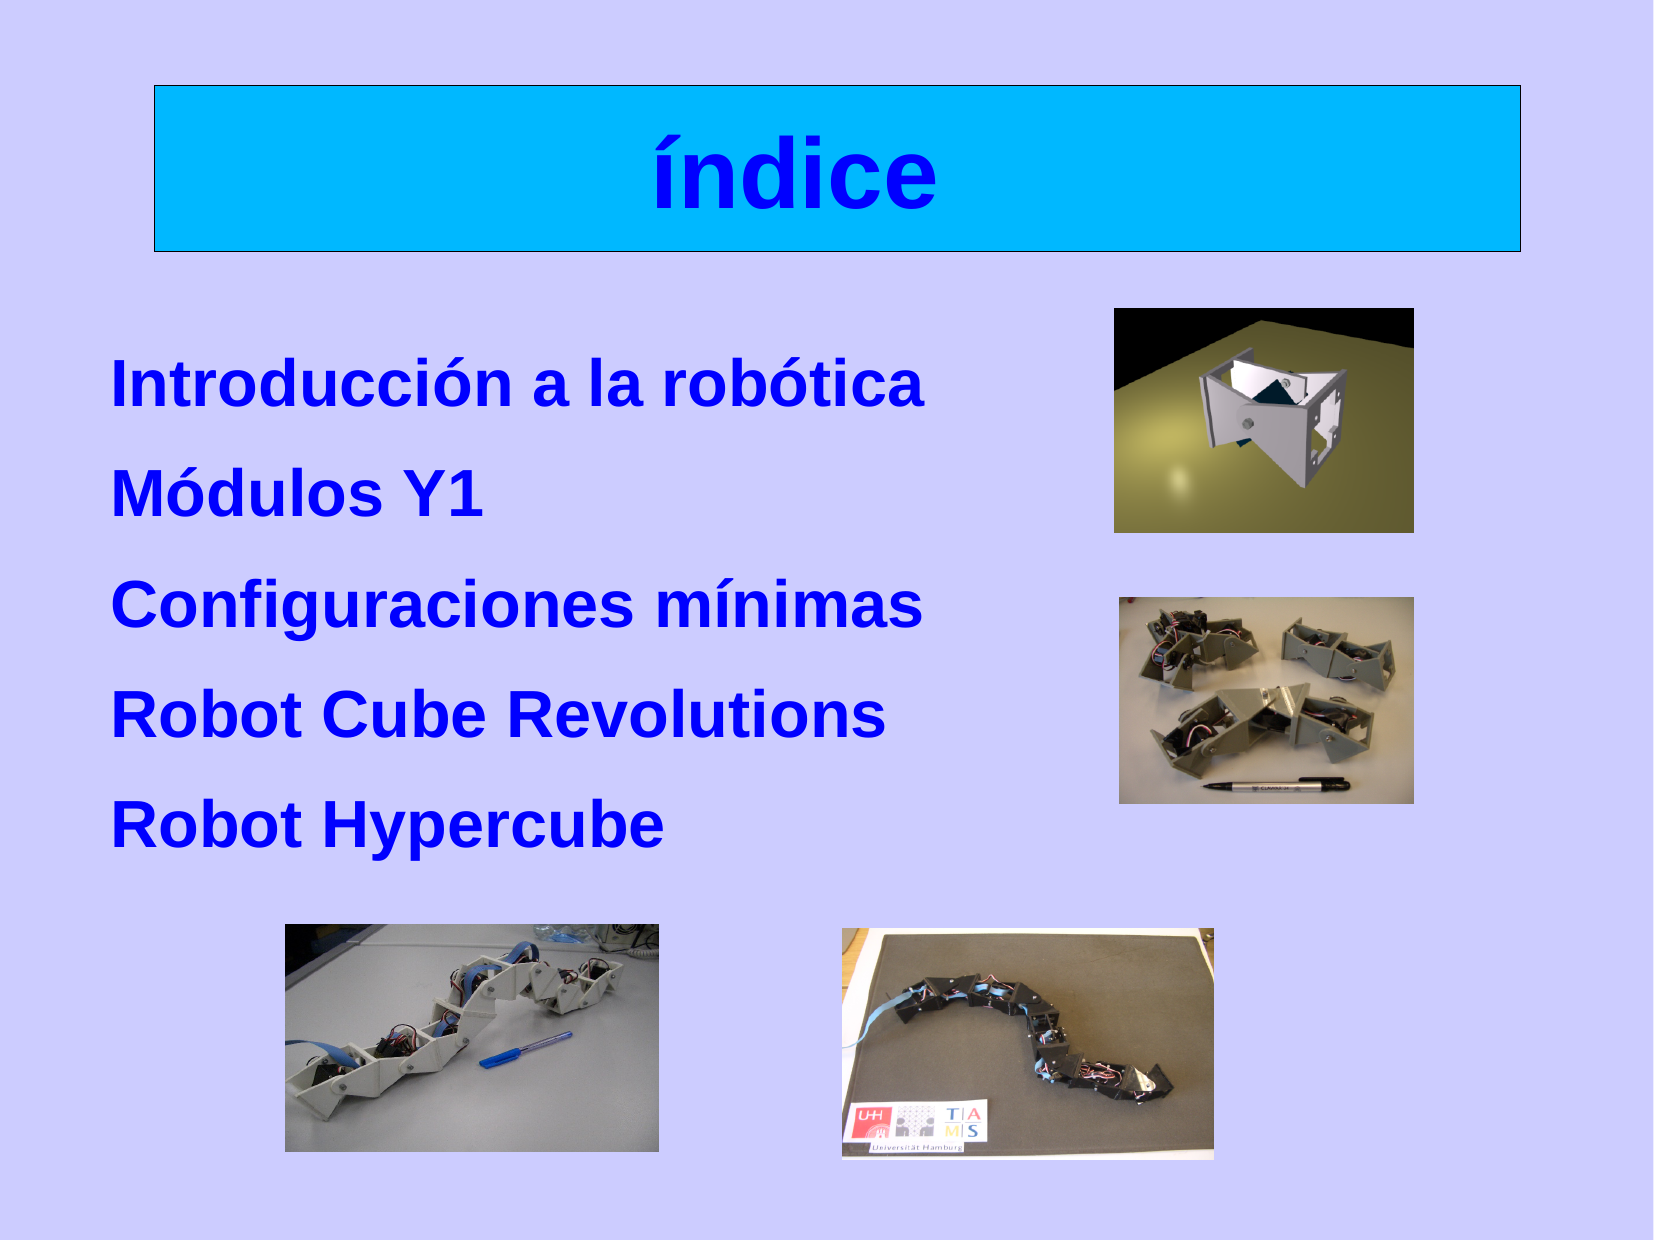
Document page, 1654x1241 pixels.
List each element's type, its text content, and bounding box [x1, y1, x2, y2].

text_box [154, 85, 1521, 252]
picture [1114, 308, 1414, 533]
text_box Introducción a la robótica Módulos Y1 Configuraciones mínimas Robot Cube Revolutions Robot Hypercube [92, 346, 1604, 1029]
picture [1119, 597, 1414, 804]
text_box índice [650, 118, 1084, 230]
picture [285, 924, 659, 1152]
picture [842, 928, 1214, 1160]
